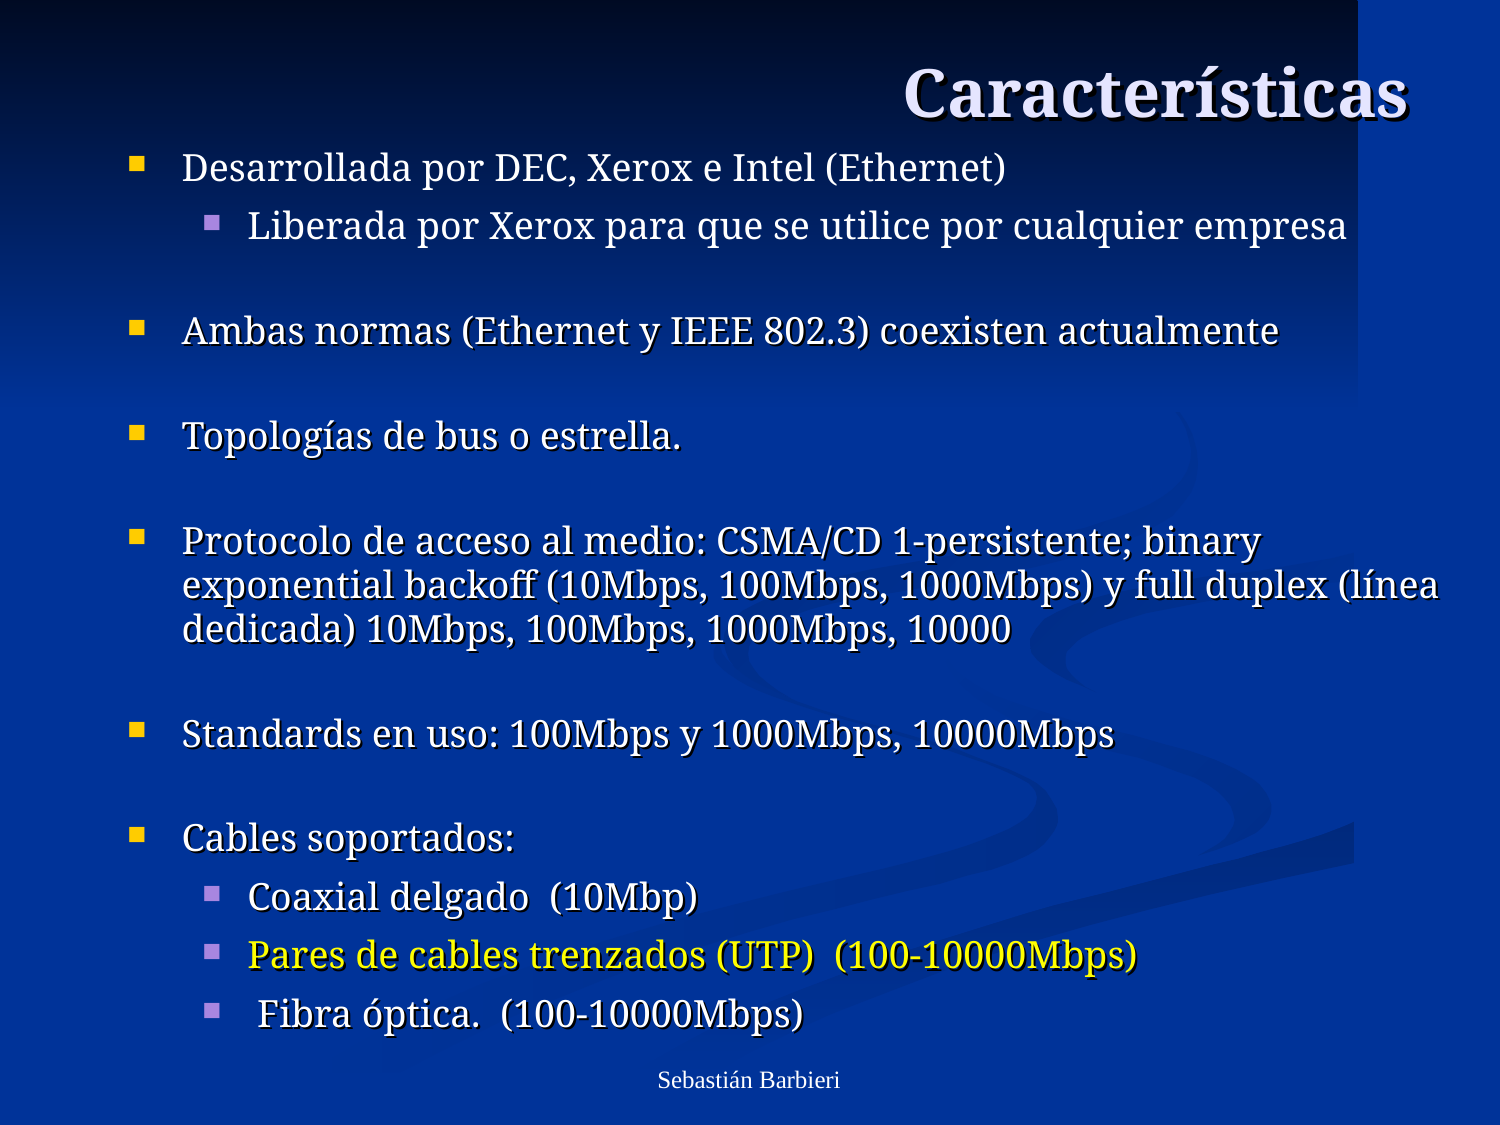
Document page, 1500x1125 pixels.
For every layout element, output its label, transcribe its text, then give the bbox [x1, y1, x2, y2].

list Desarrollada por DEC, Xerox e Intel (Ethernet) Liberada por Xerox para que se utilice por cualquier empresa Ambas normas (Ethernet y IEEE 802.3) coexisten actualmente Topologías de bus o estrella. Protocolo de acceso al medio: CSMA/CD 1-persistente; binary exponential backoff (10Mbps, 100Mbps, 1000Mbps) y full duplex (línea dedicada) 10Mbps, 100Mbps, 1000Mbps, 10000 Standards en uso: 100Mbps y 1000Mbps, 10000Mbps Cables soportados: Coaxial delgado (10Mbp) Pares de cables trenzados (UTP) (100-10000Mbps) Fibra óptica. (100-10000Mbps) [112, 137, 1463, 1045]
title Características [75, 0, 1426, 196]
